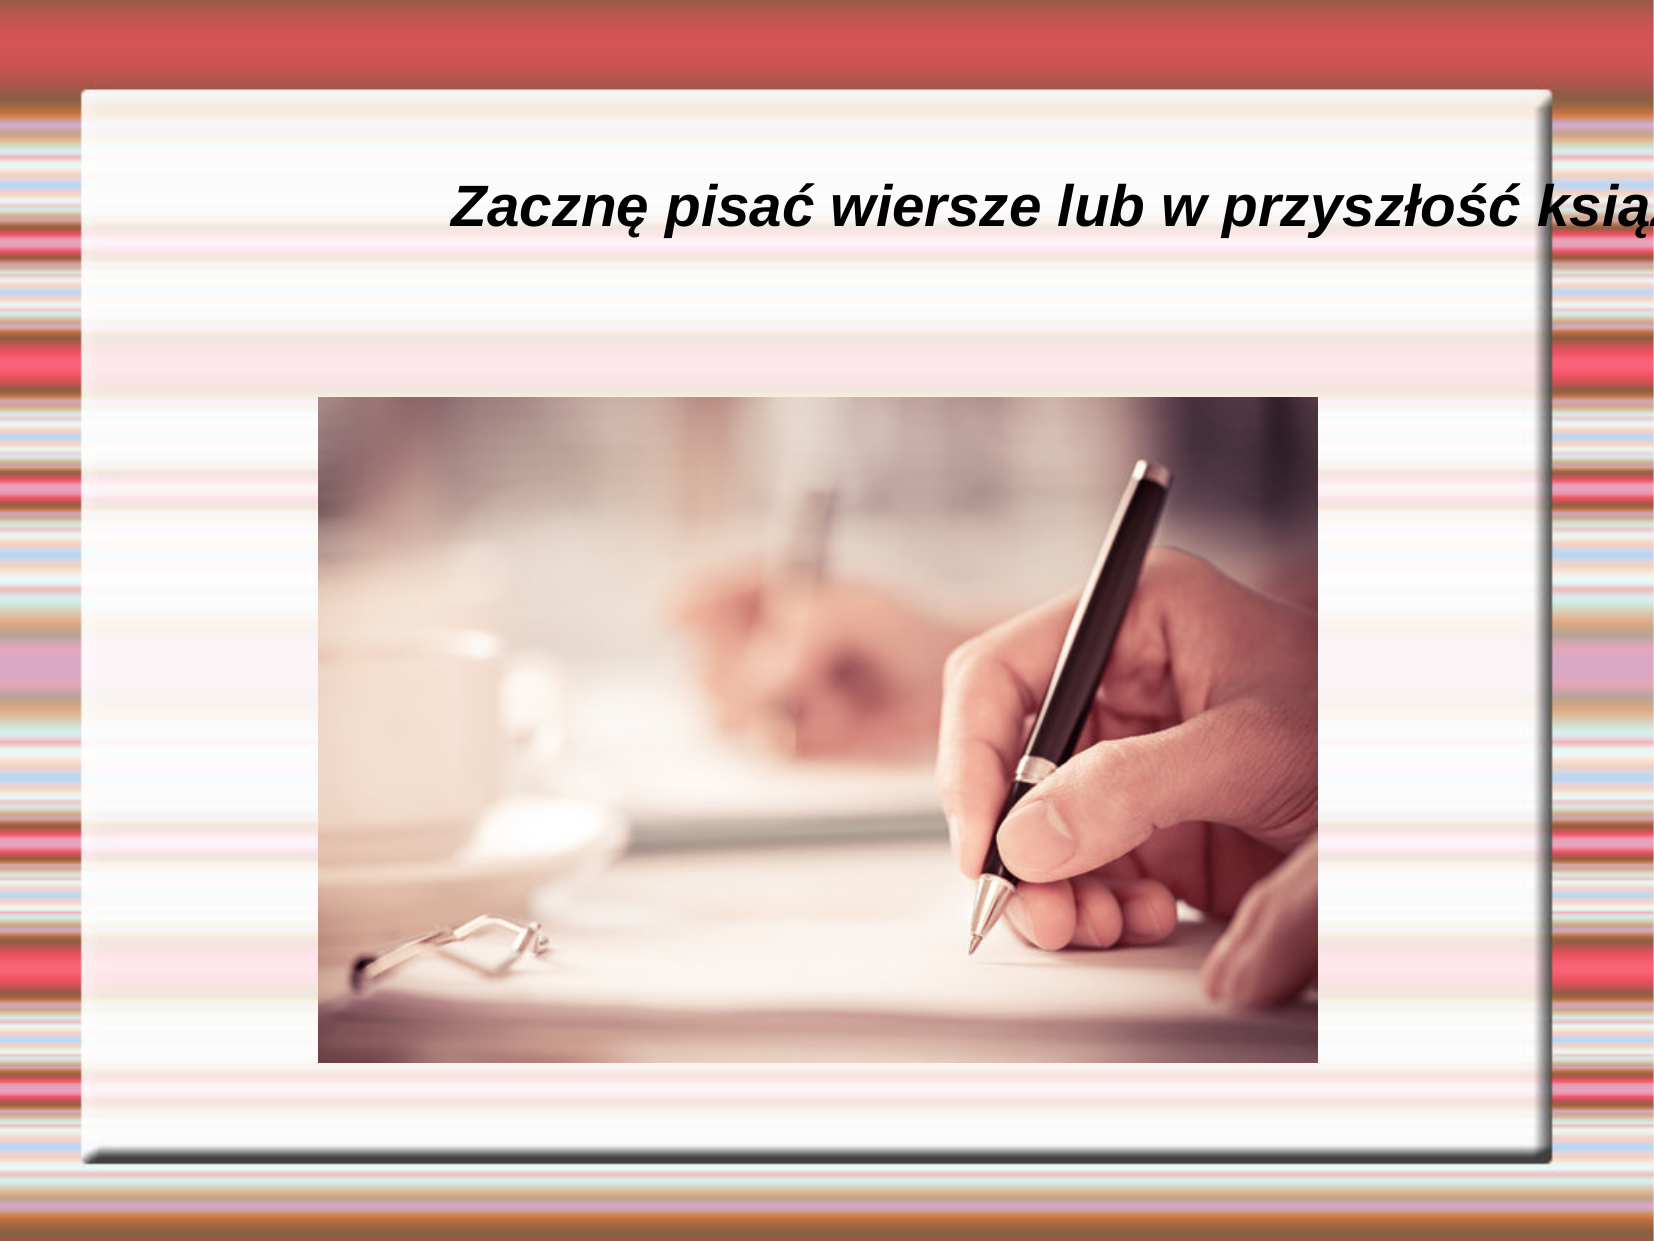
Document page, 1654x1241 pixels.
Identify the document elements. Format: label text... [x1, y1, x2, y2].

text_box Zacznę pisać wiersze lub w przyszłość książki [437, 166, 1430, 603]
picture [318, 397, 1318, 1063]
